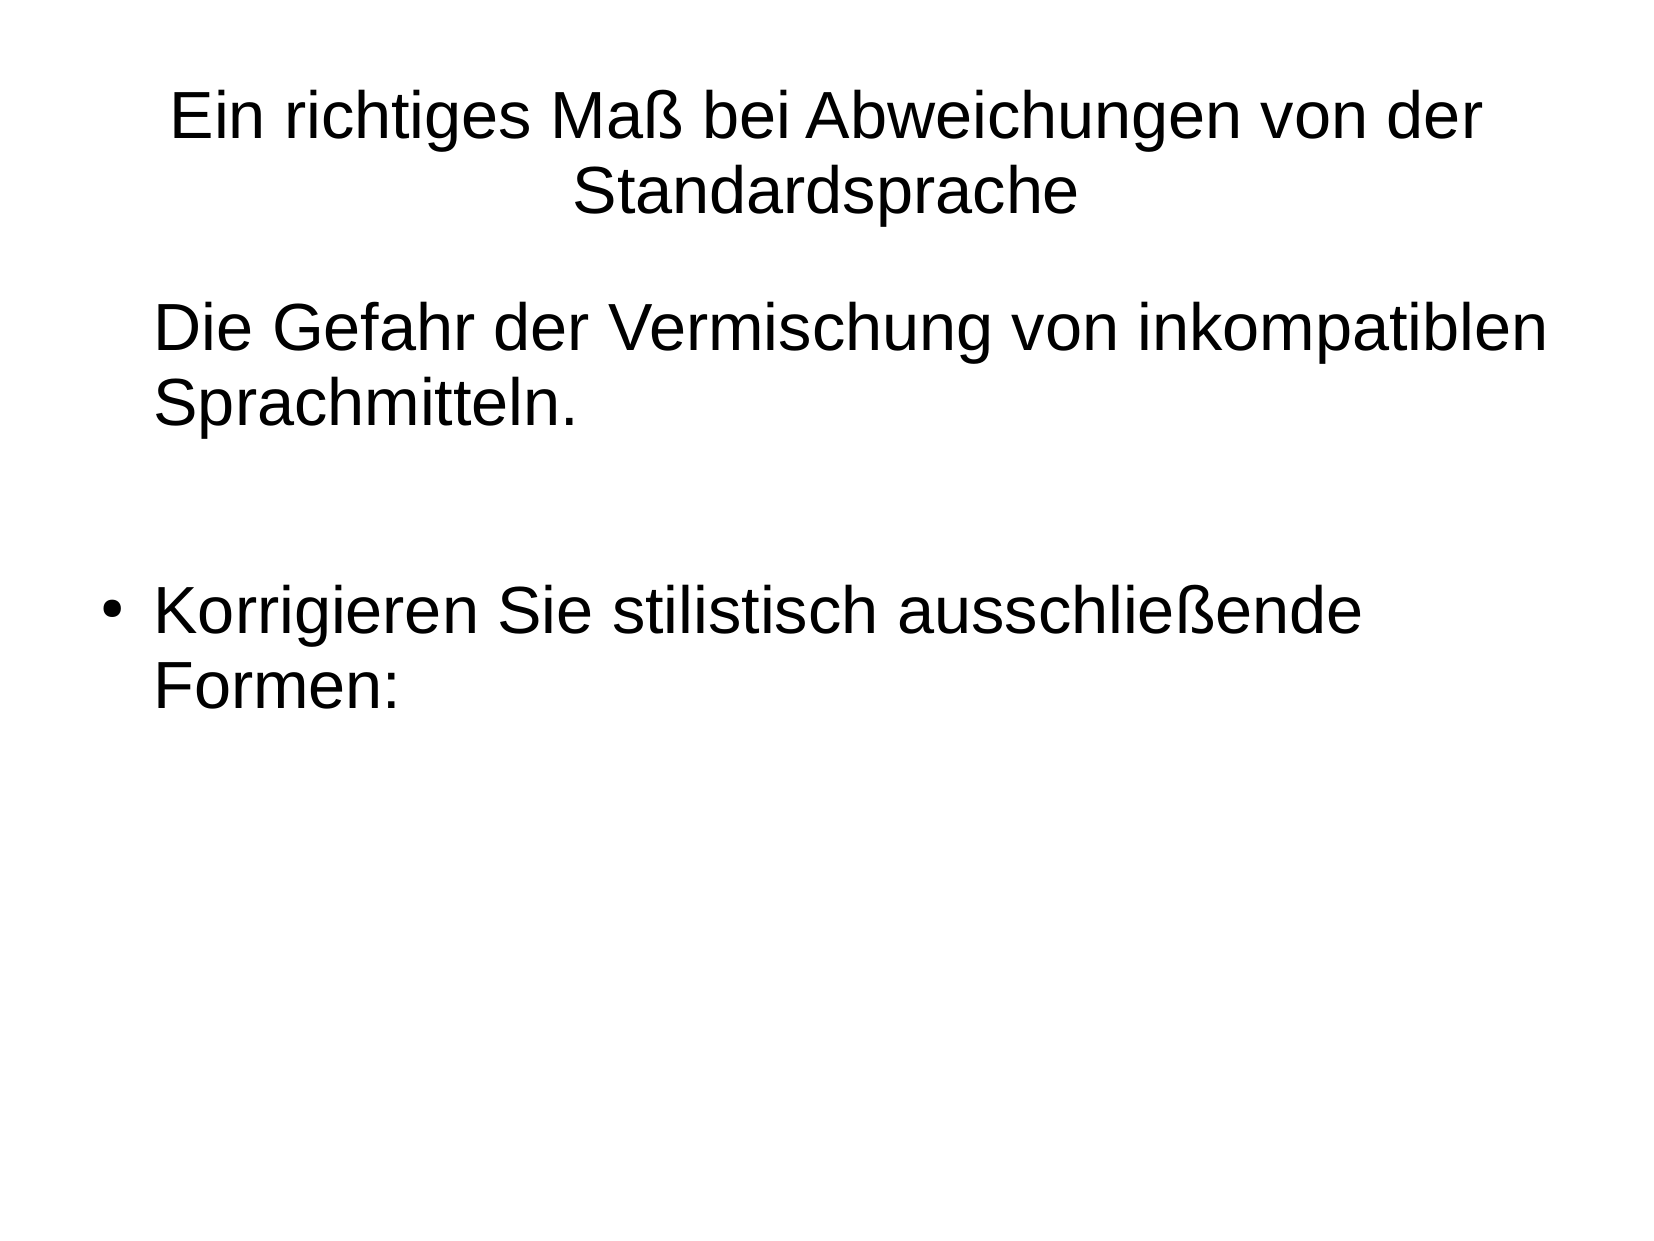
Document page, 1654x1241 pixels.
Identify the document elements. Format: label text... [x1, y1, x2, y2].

list Die Gefahr der Vermischung von inkompatiblen Sprachmitteln. Korrigieren Sie stilistisch ausschließende Formen: [82, 290, 1571, 1010]
title Ein richtiges Maß bei Abweichungen von der Standardsprache [82, 49, 1571, 257]
